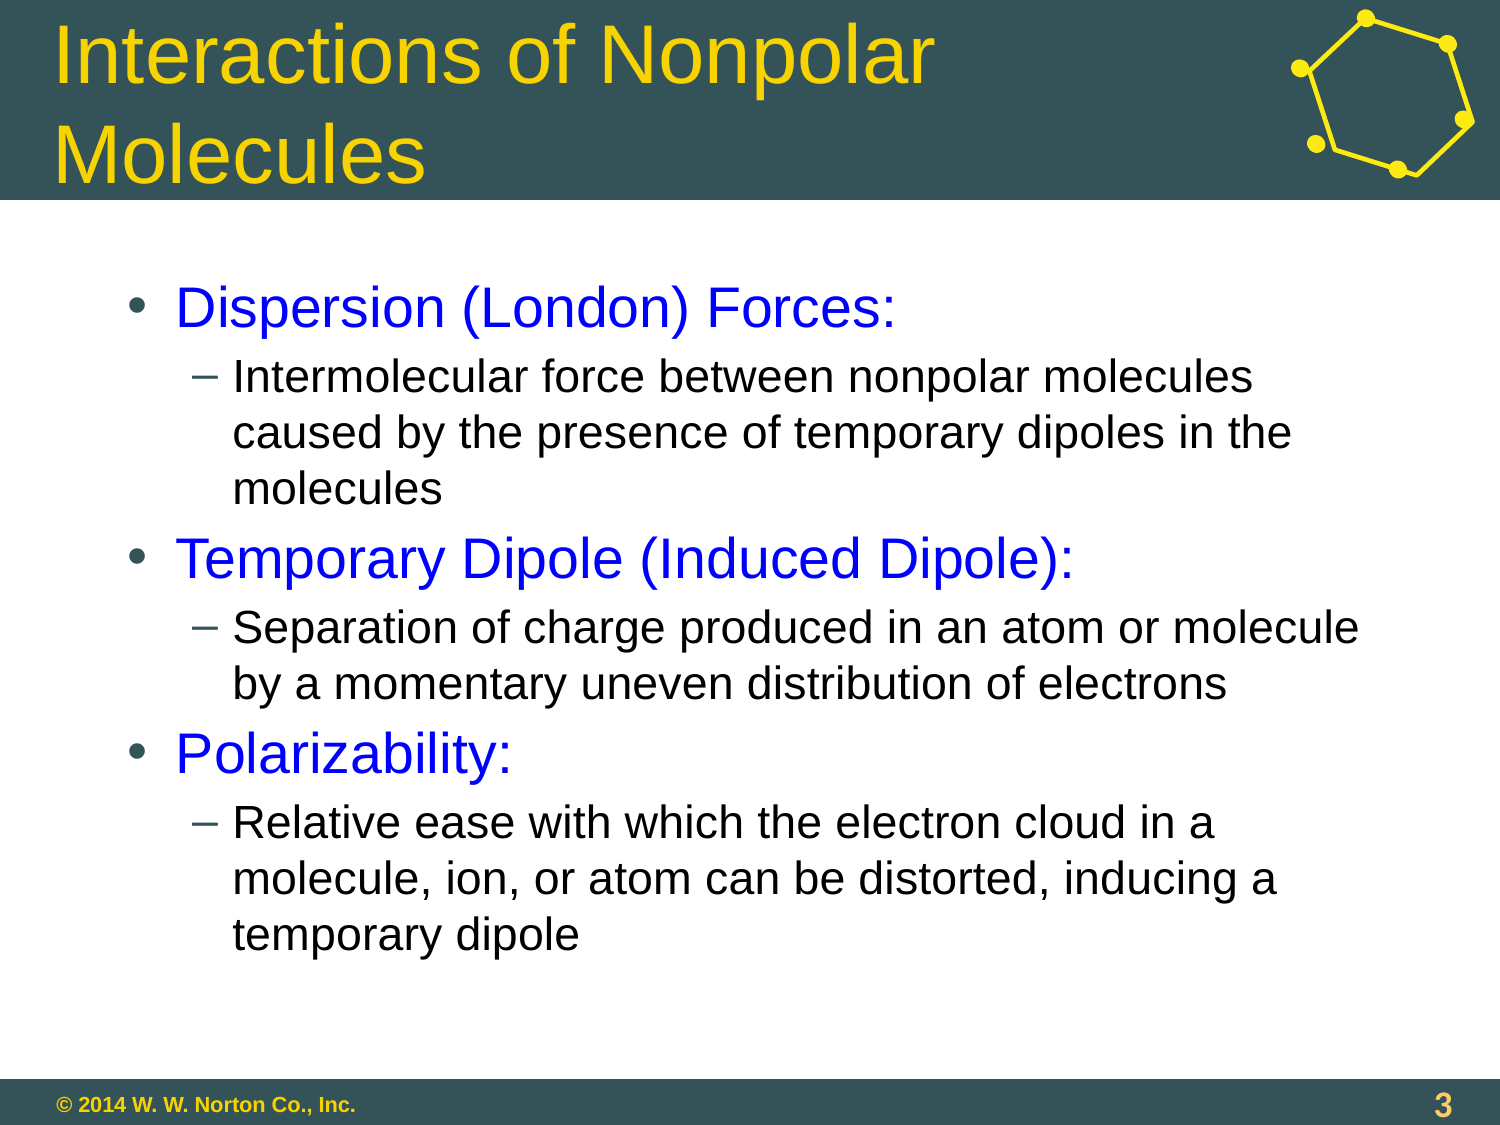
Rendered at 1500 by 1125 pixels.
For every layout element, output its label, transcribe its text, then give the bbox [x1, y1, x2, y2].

list Dispersion (London) Forces: Intermolecular force between nonpolar molecules caused by the presence of temporary dipoles in the molecules Temporary Dipole (Induced Dipole): Separation of charge produced in an atom or molecule by a momentary uneven distribution of electrons Polarizability: Relative ease with which the electron cloud in a molecule, ion, or atom can be distorted, inducing a temporary dipole [112, 262, 1388, 1025]
slide_number <number> [1417, 1076, 1468, 1125]
title Interactions of Nonpolar Molecules [37, 12, 1263, 188]
